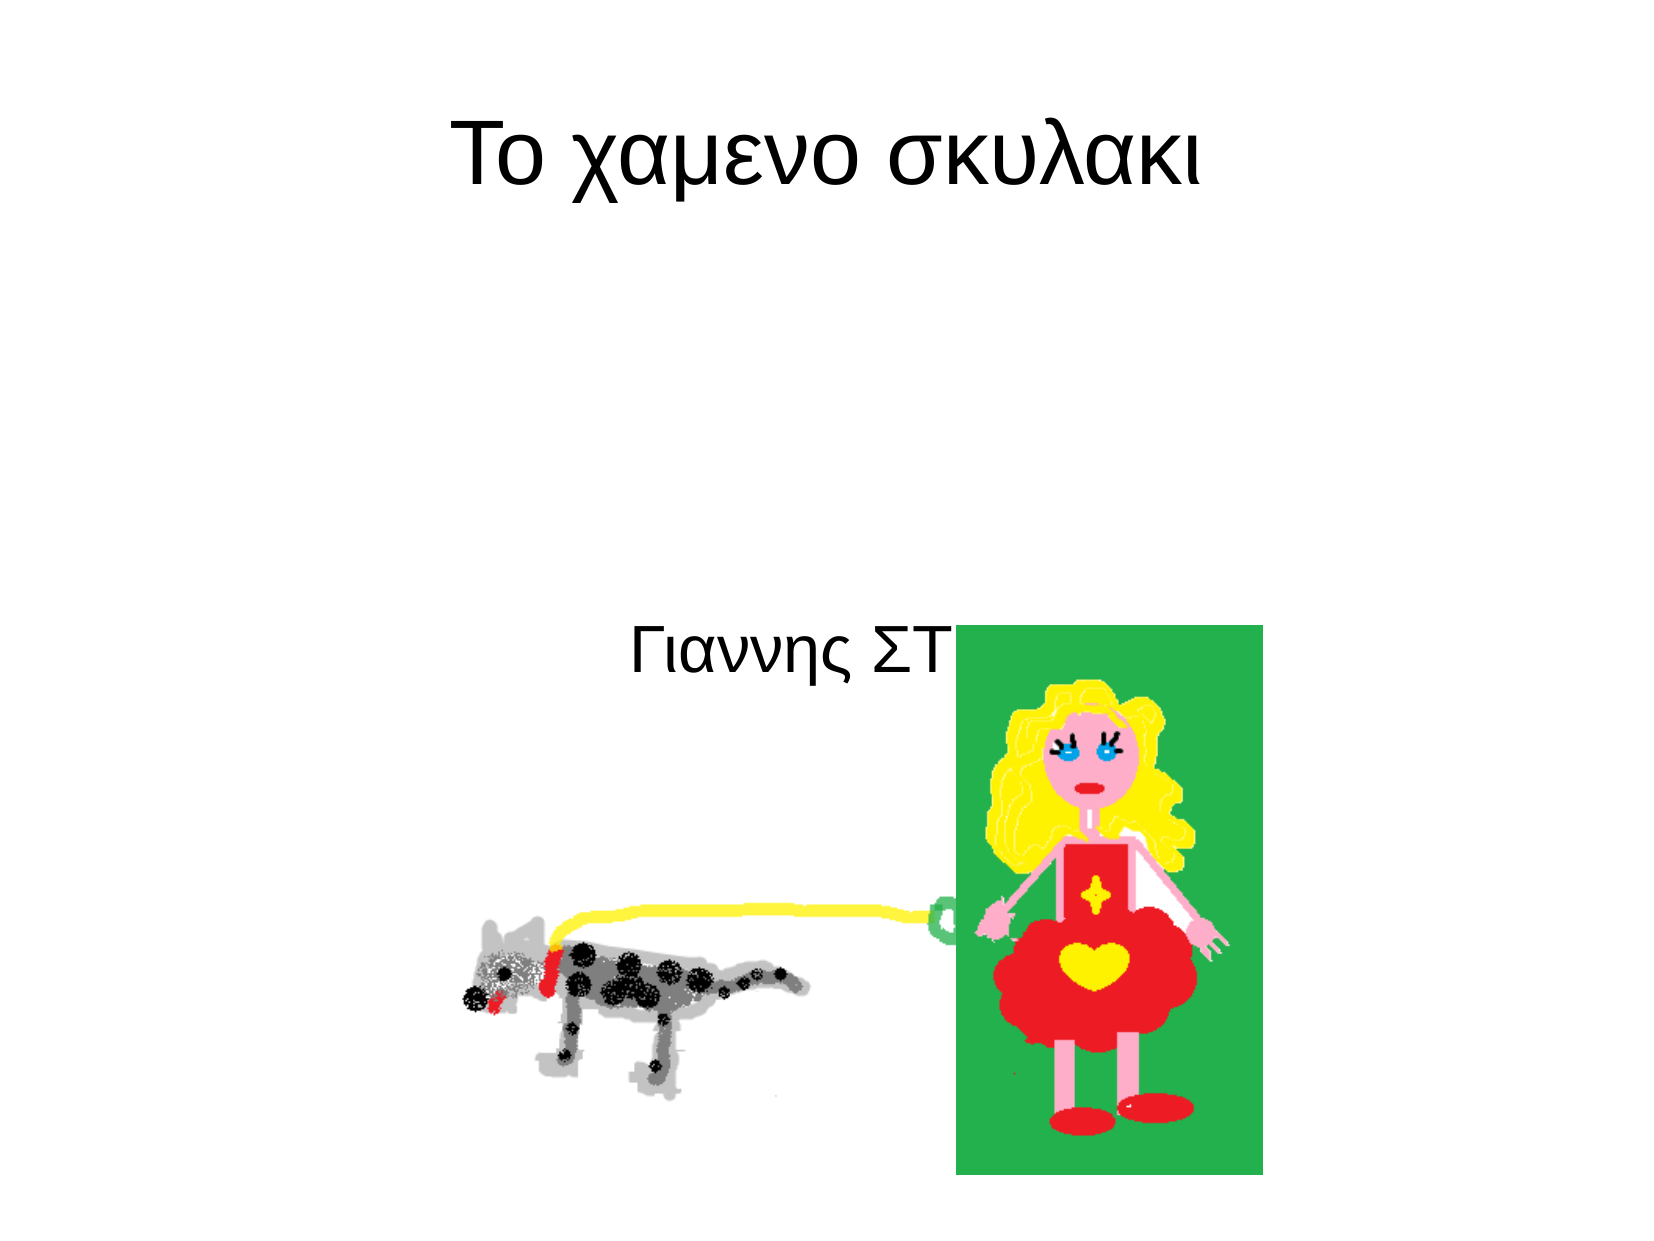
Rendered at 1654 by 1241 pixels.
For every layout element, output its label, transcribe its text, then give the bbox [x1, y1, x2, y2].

subtitle Γιαννης ΣΤ1 [82, 290, 1538, 1010]
title Το χαμενο σκυλακι [82, 49, 1571, 257]
picture [425, 625, 1263, 1175]
